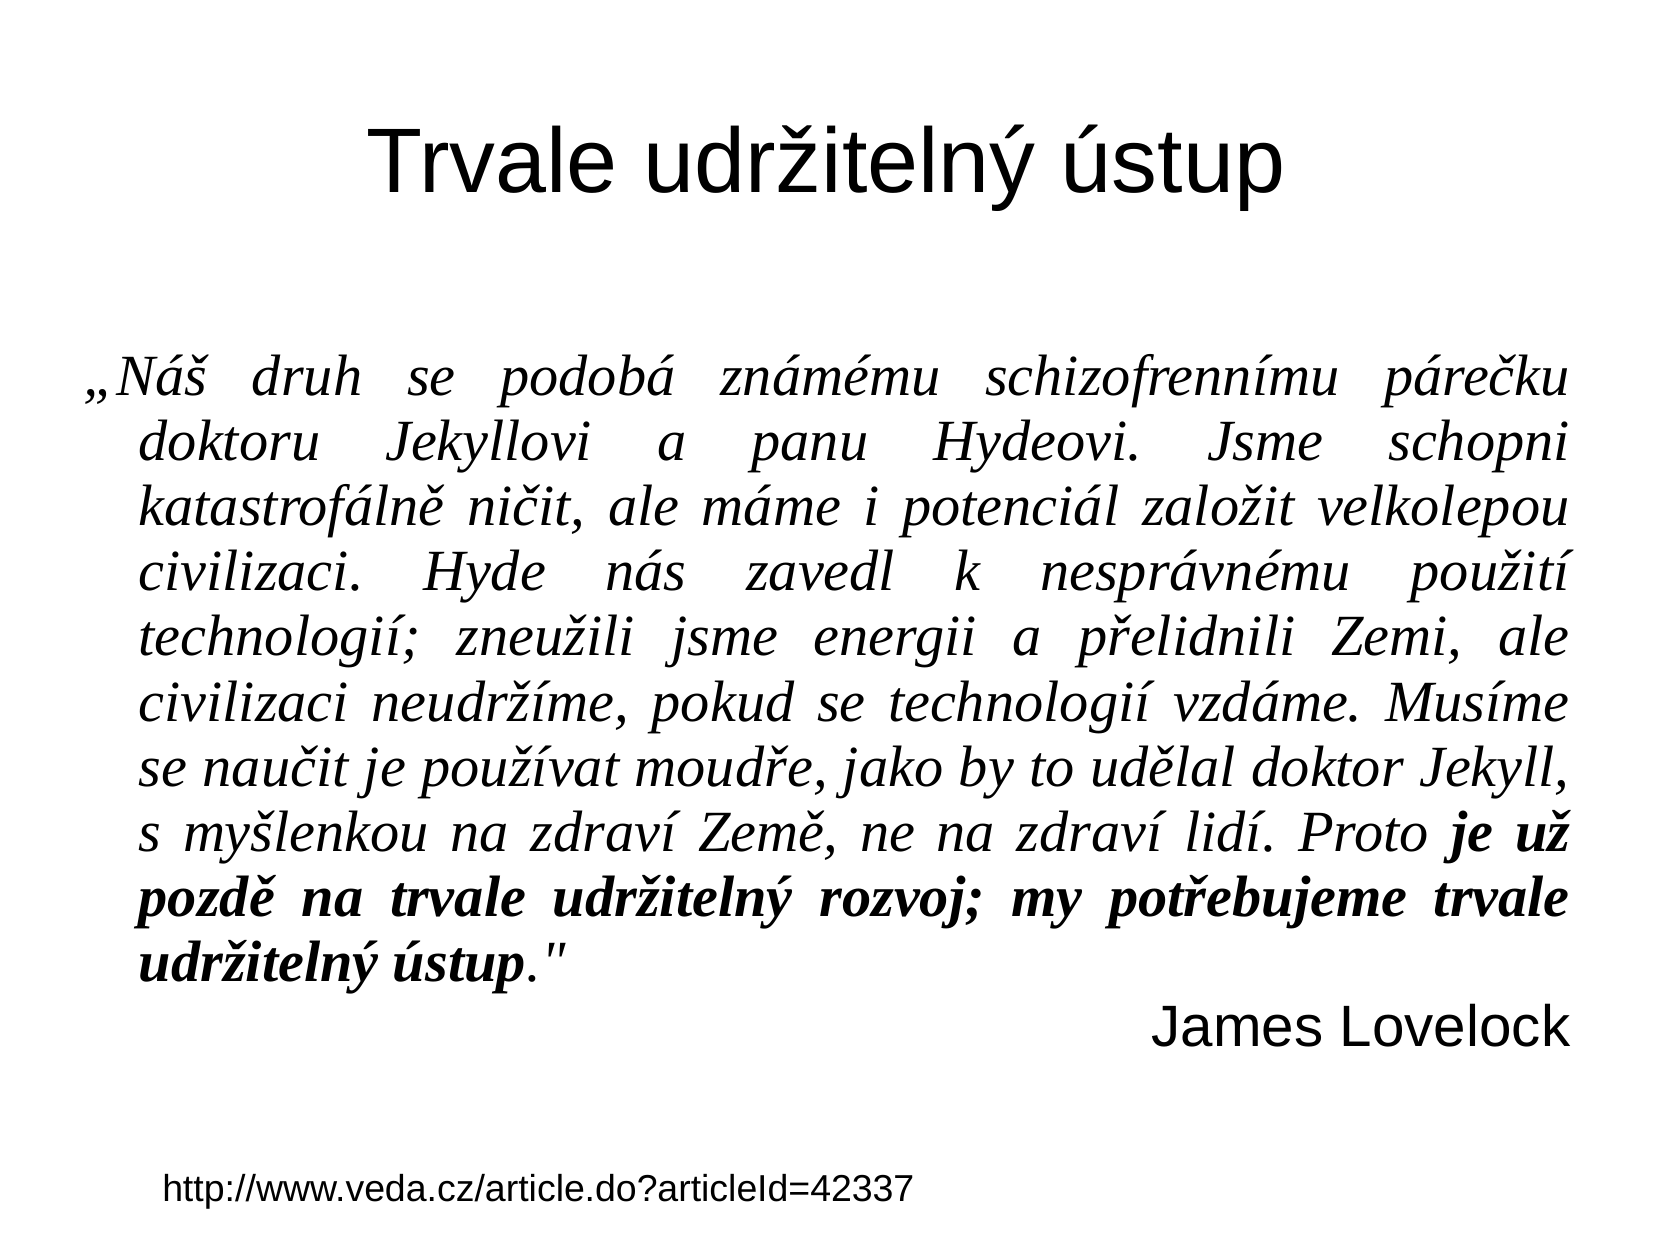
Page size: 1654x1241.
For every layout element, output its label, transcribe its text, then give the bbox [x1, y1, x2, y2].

text_box Trvale udržitelný ústup [82, 49, 1571, 257]
text_box http://www.veda.cz/article.do?articleId=42337 [147, 1153, 1482, 1211]
text_box „Náš druh se podobá známému schizofrennímu párečku doktoru Jekyllovi a panu Hydeovi. Jsme schopni katastrofálně ničit, ale máme i potenciál založit velkolepou civilizaci. Hyde nás zavedl k nesprávnému použití technologií; zneužili jsme energii a přelidnili Zemi, ale civilizaci neudržíme, pokud se technologií vzdáme. Musíme se naučit je používat moudře, jako by to udělal doktor Jekyll, s myšlenkou na zdraví Země, ne na zdraví lidí. Proto je už pozdě na trvale udržitelný rozvoj; my potřebujeme trvale udržitelný ústup." James Lovelock [82, 297, 1571, 1102]
